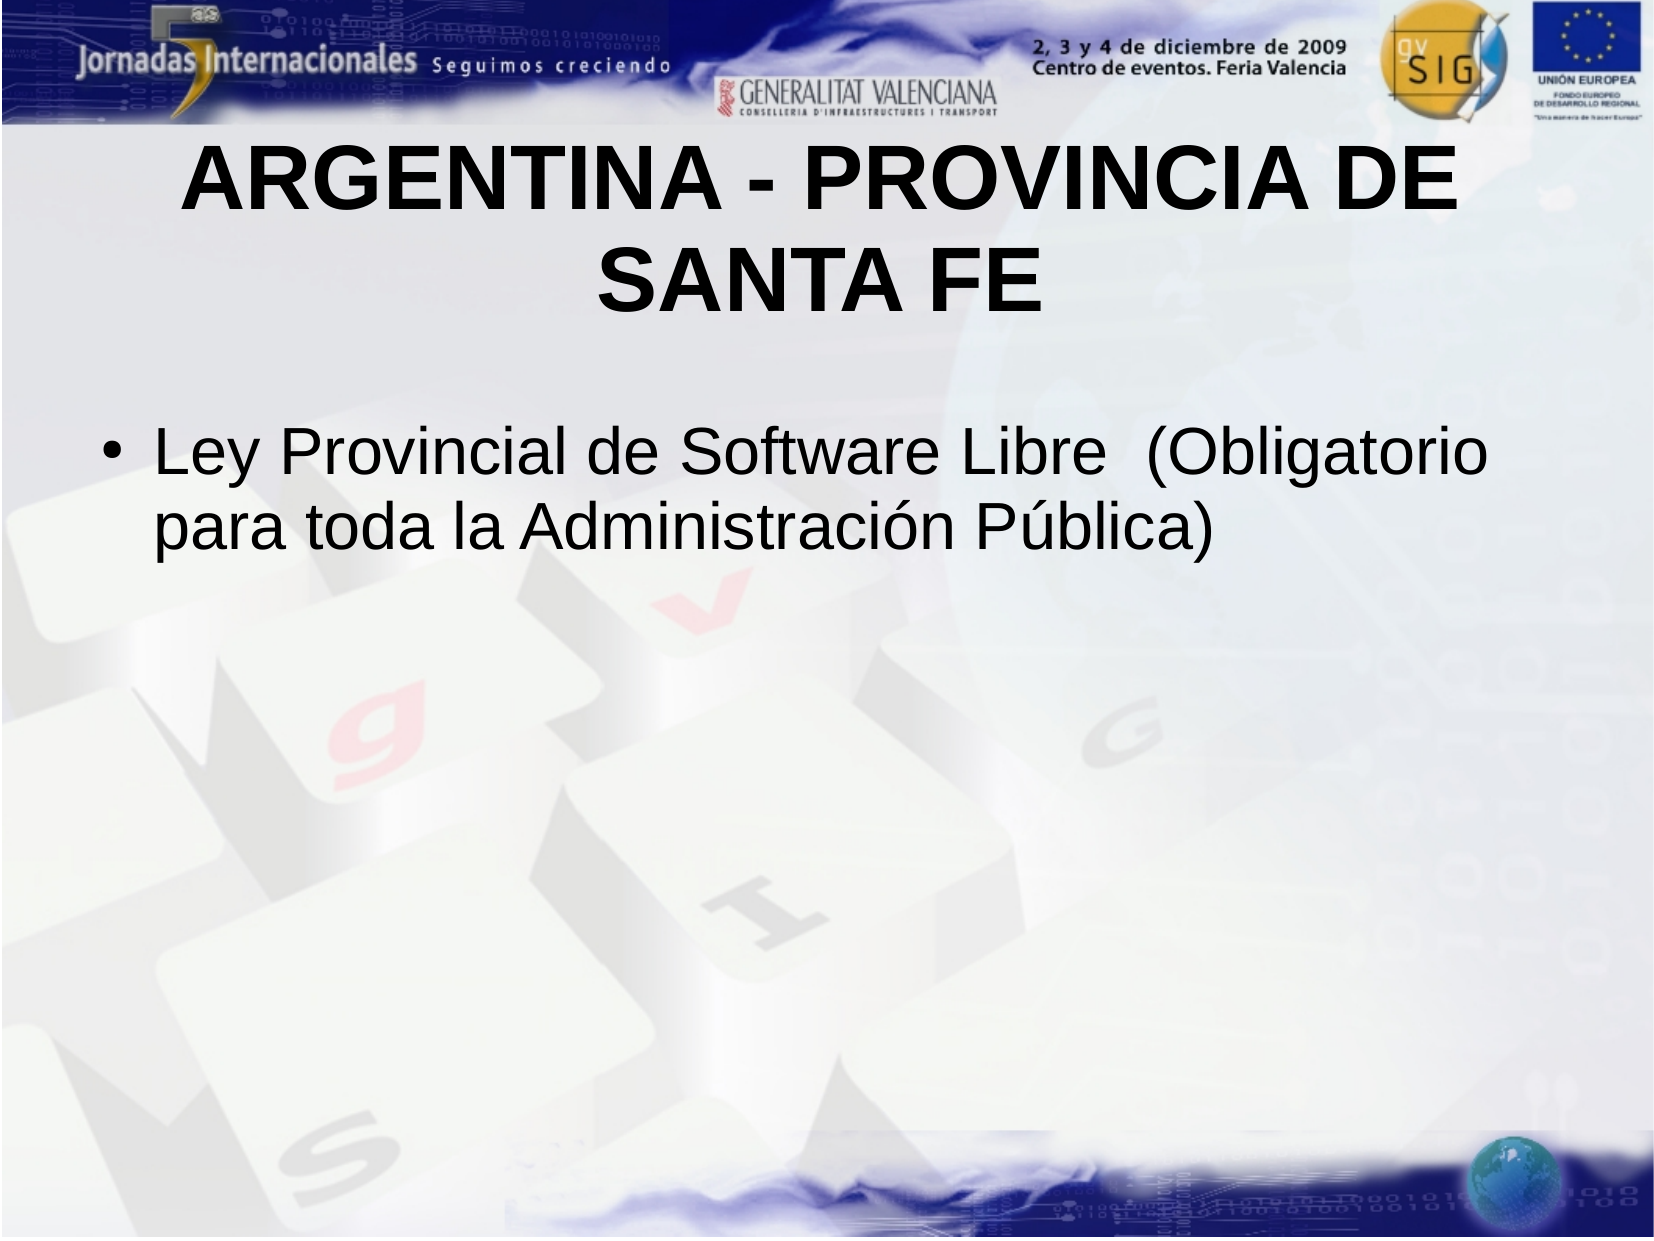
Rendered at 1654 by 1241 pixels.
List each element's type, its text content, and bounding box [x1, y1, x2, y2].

title ARGENTINA - PROVINCIA DE SANTA FE [76, 126, 1565, 332]
picture [2, 0, 1654, 1237]
list Ley Provincial de Software Libre (Obligatorio para toda la Administración Pública) [82, 414, 1571, 745]
